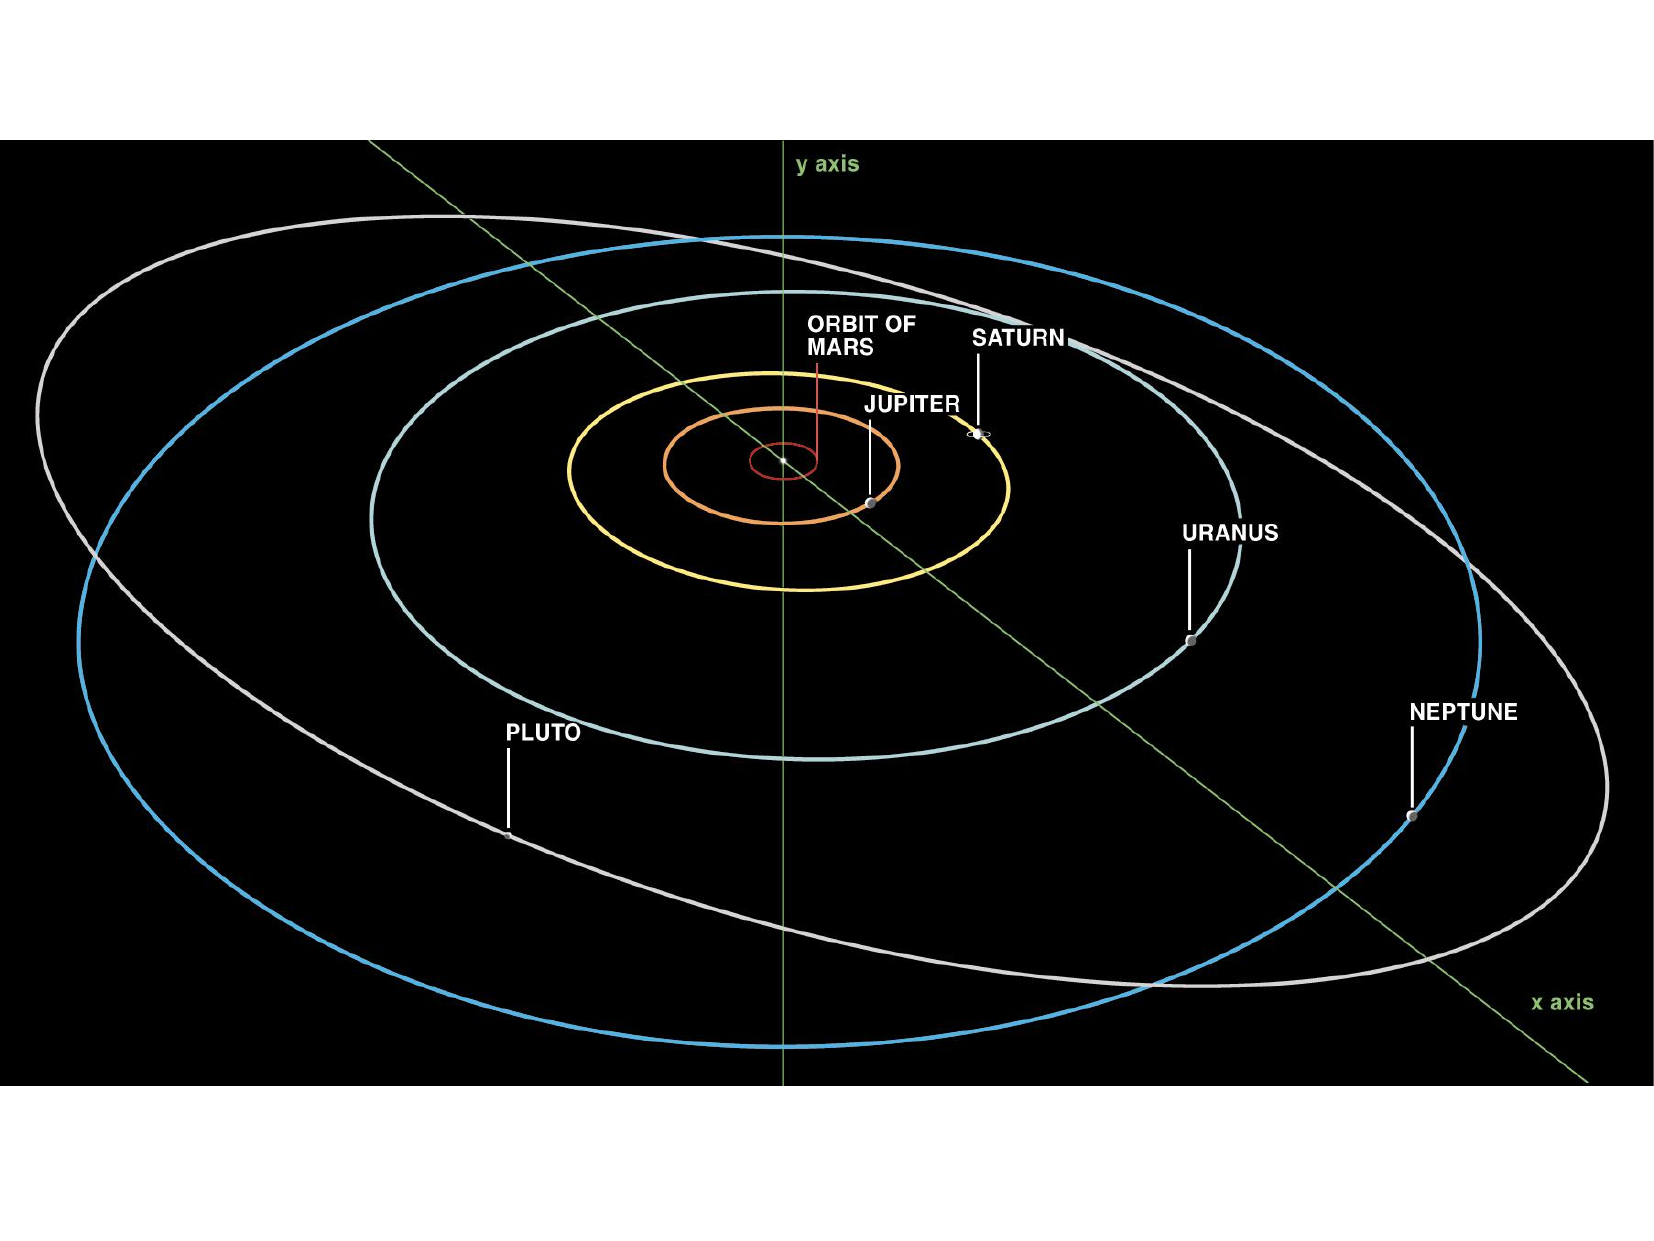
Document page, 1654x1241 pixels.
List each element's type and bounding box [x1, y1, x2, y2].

picture [0, 140, 1654, 1086]
